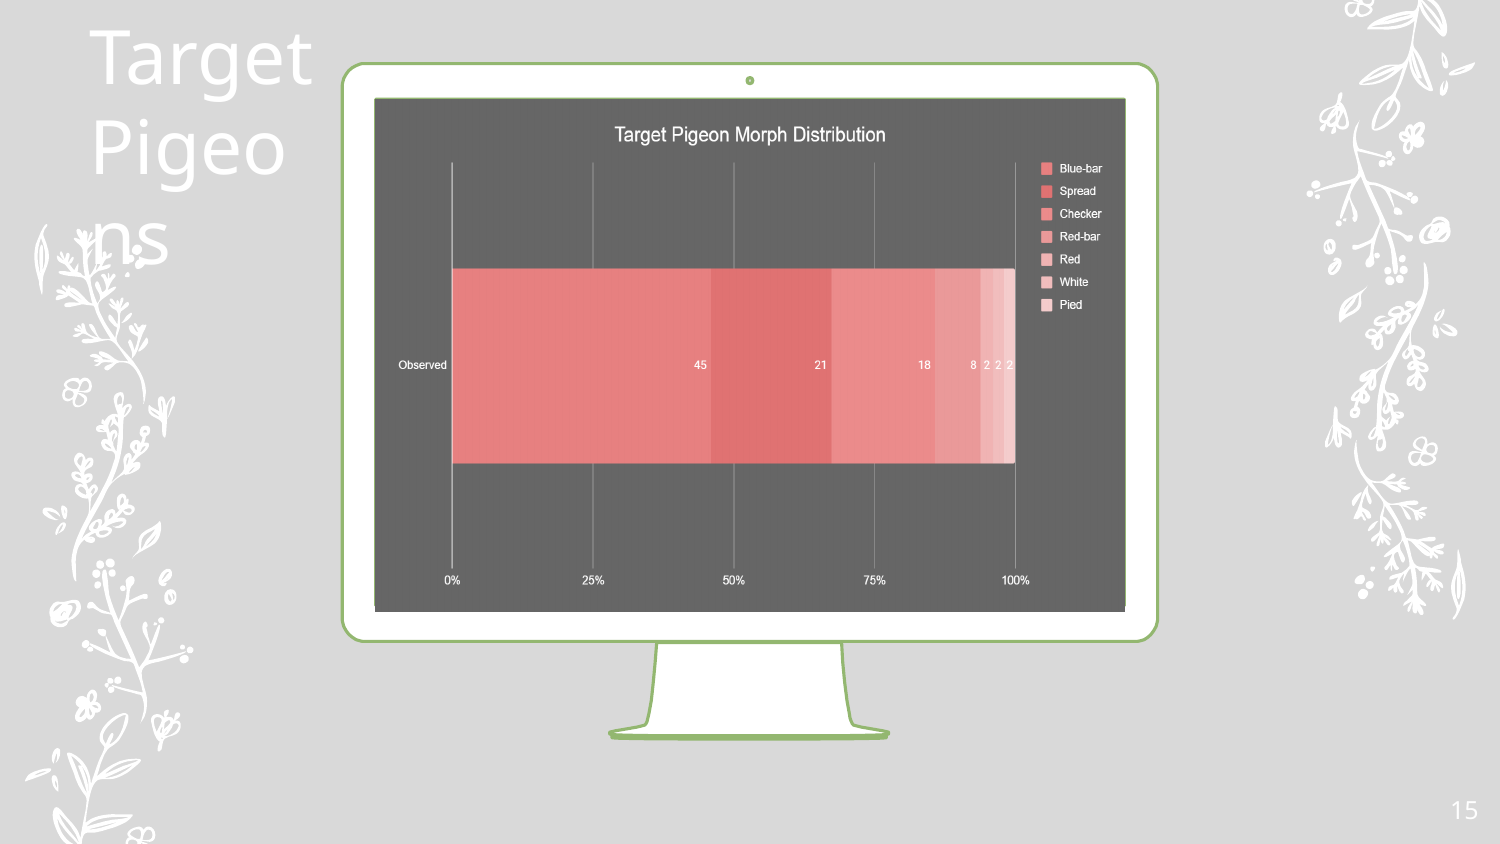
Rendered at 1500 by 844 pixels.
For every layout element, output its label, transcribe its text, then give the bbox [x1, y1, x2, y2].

picture [375, 99, 1125, 612]
slide_number <number> [1403, 779, 1494, 844]
text_box [342, 63, 1158, 740]
list Target Pigeons [74, 63, 344, 226]
